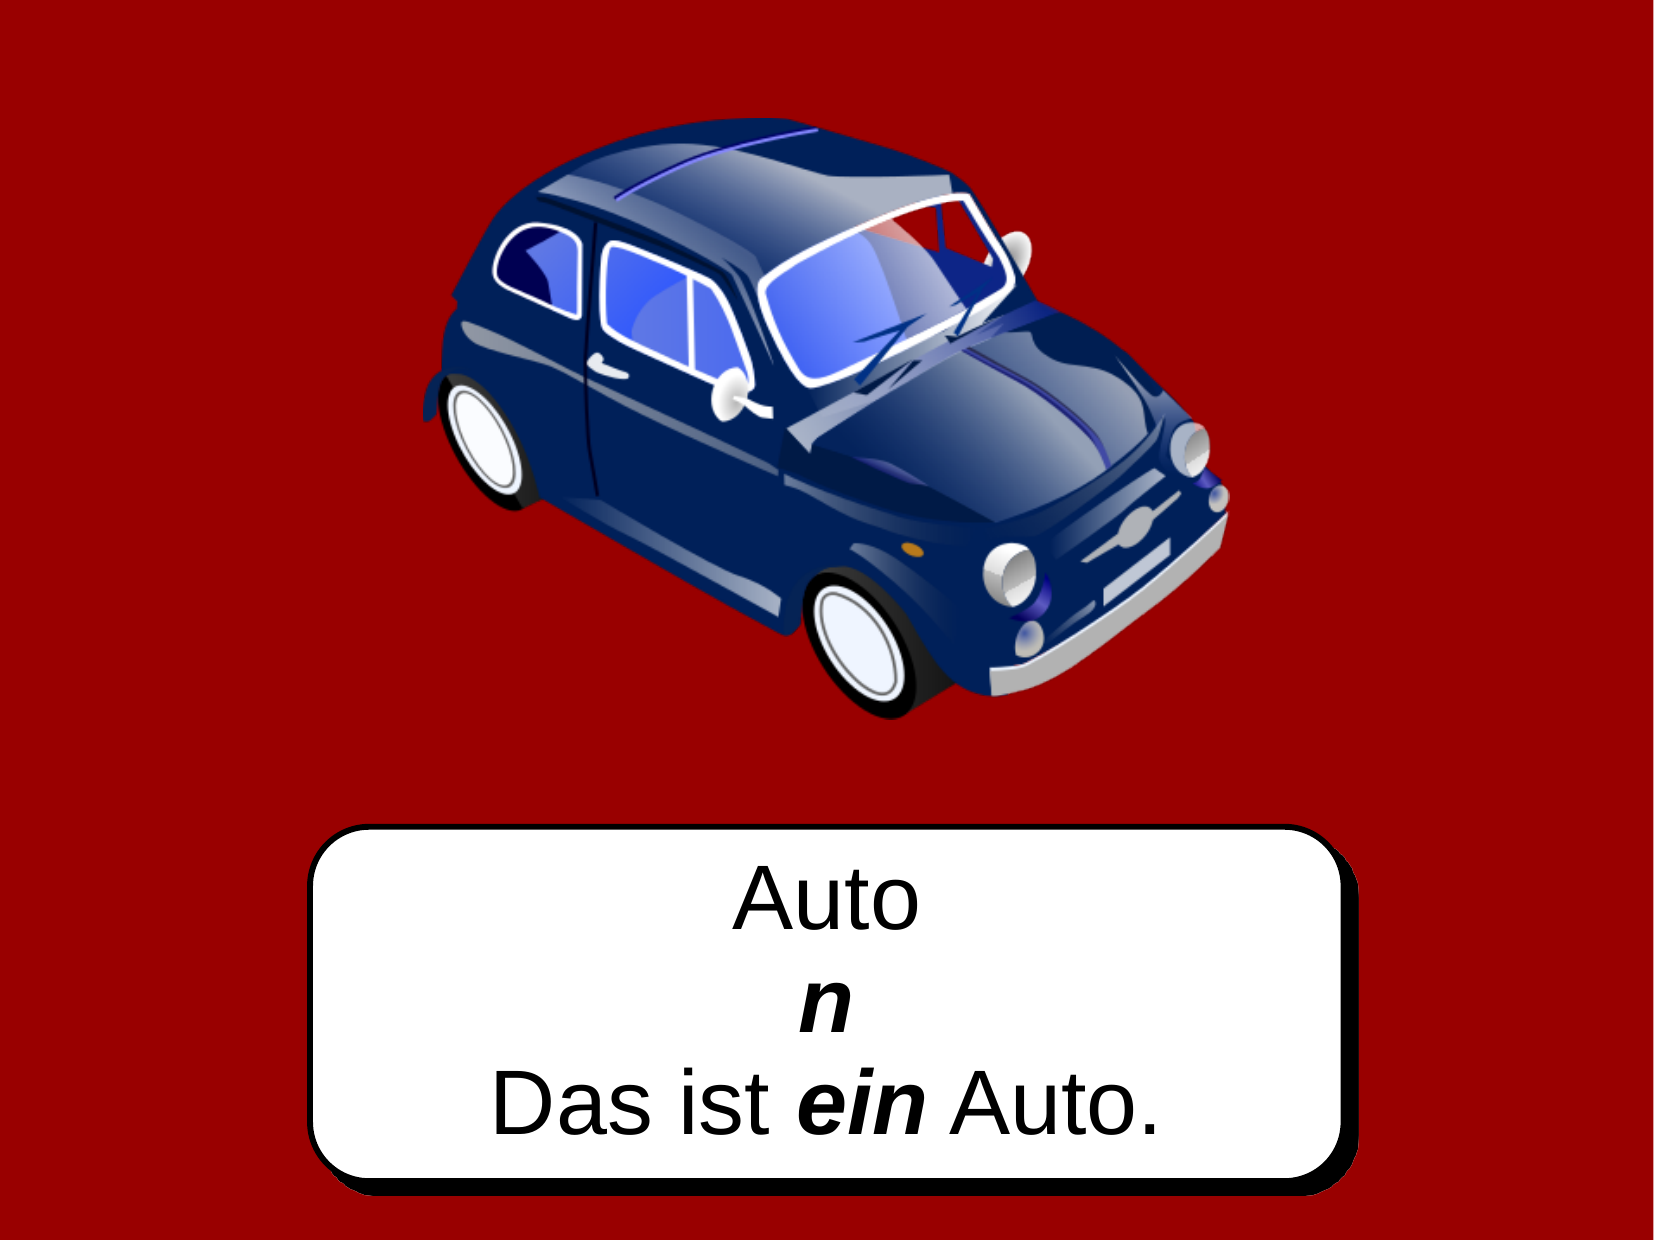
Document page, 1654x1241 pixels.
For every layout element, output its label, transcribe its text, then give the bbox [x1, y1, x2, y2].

text_box [345, 1176, 1309, 1182]
text_box [310, 826, 1344, 1175]
picture [423, 118, 1230, 720]
text_box Auto n Das ist ein Auto. [342, 839, 1312, 1176]
